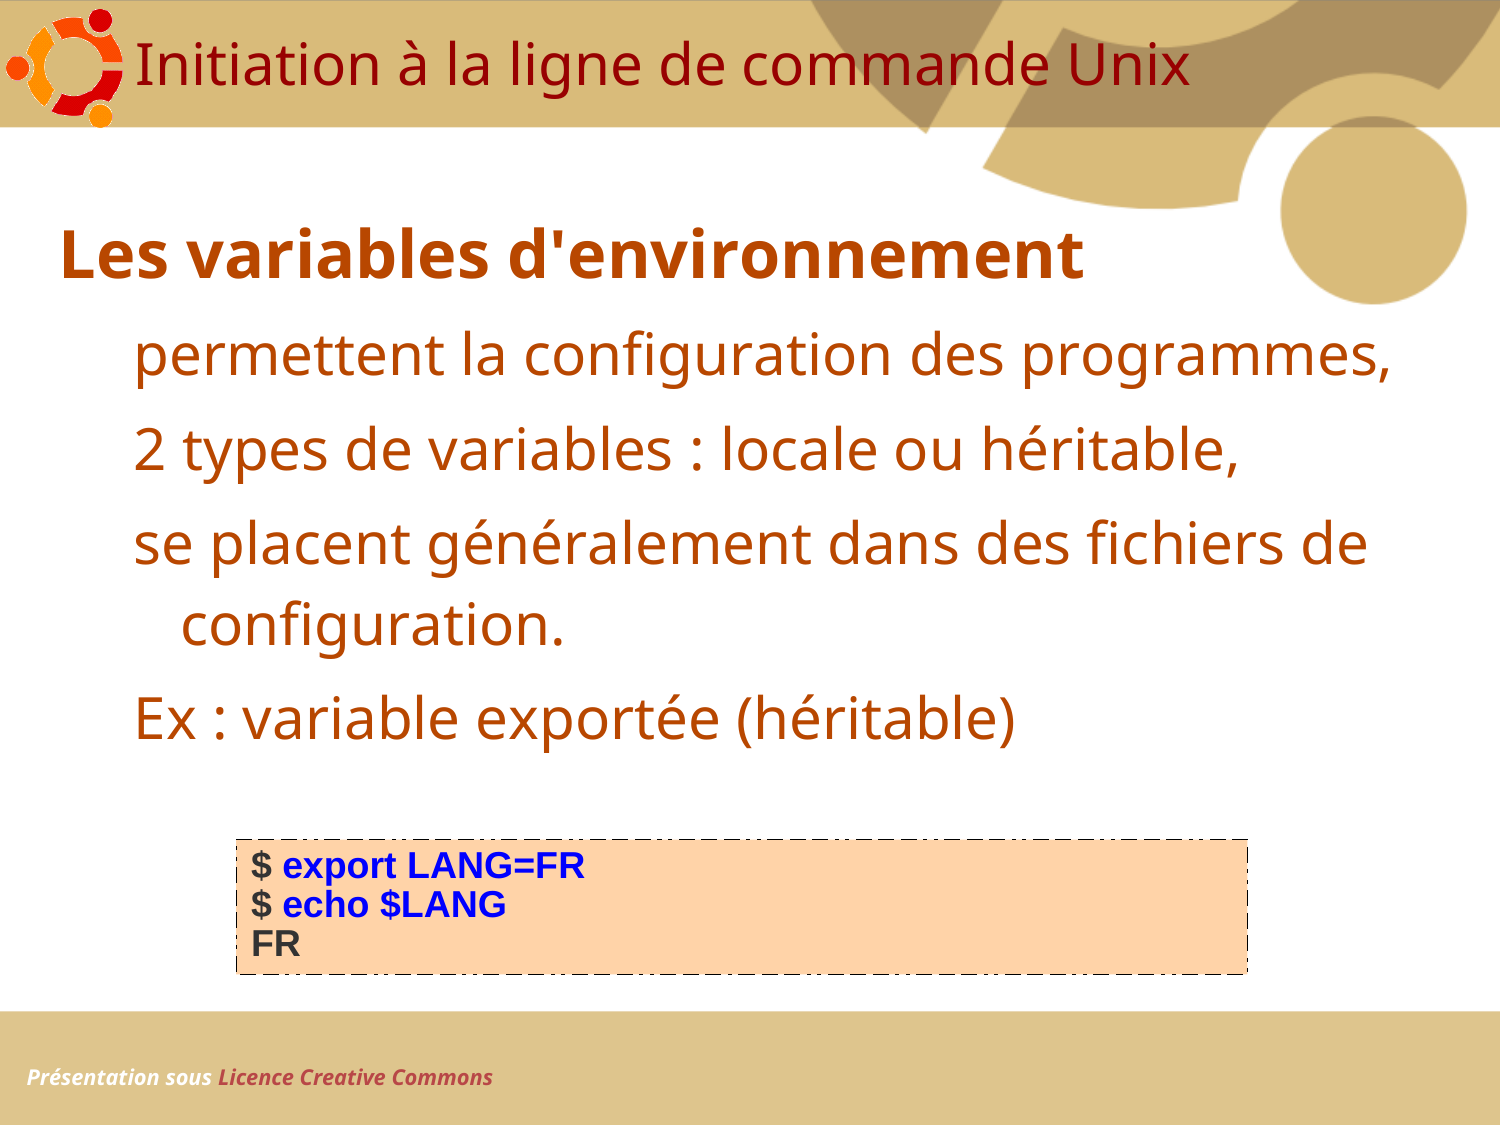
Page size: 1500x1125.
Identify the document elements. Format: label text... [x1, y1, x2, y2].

text_box $ export LANG=FR $ echo $LANG FR [236, 839, 1248, 975]
title Initiation à la ligne de commande Unix [135, 0, 1417, 177]
picture [0, 0, 1500, 557]
list Les variables d'environnement permettent la configuration des programmes, 2 types de variables : locale ou héritable, se placent généralement dans des fichiers de configuration. Ex : variable exportée (héritable) [59, 206, 1461, 893]
